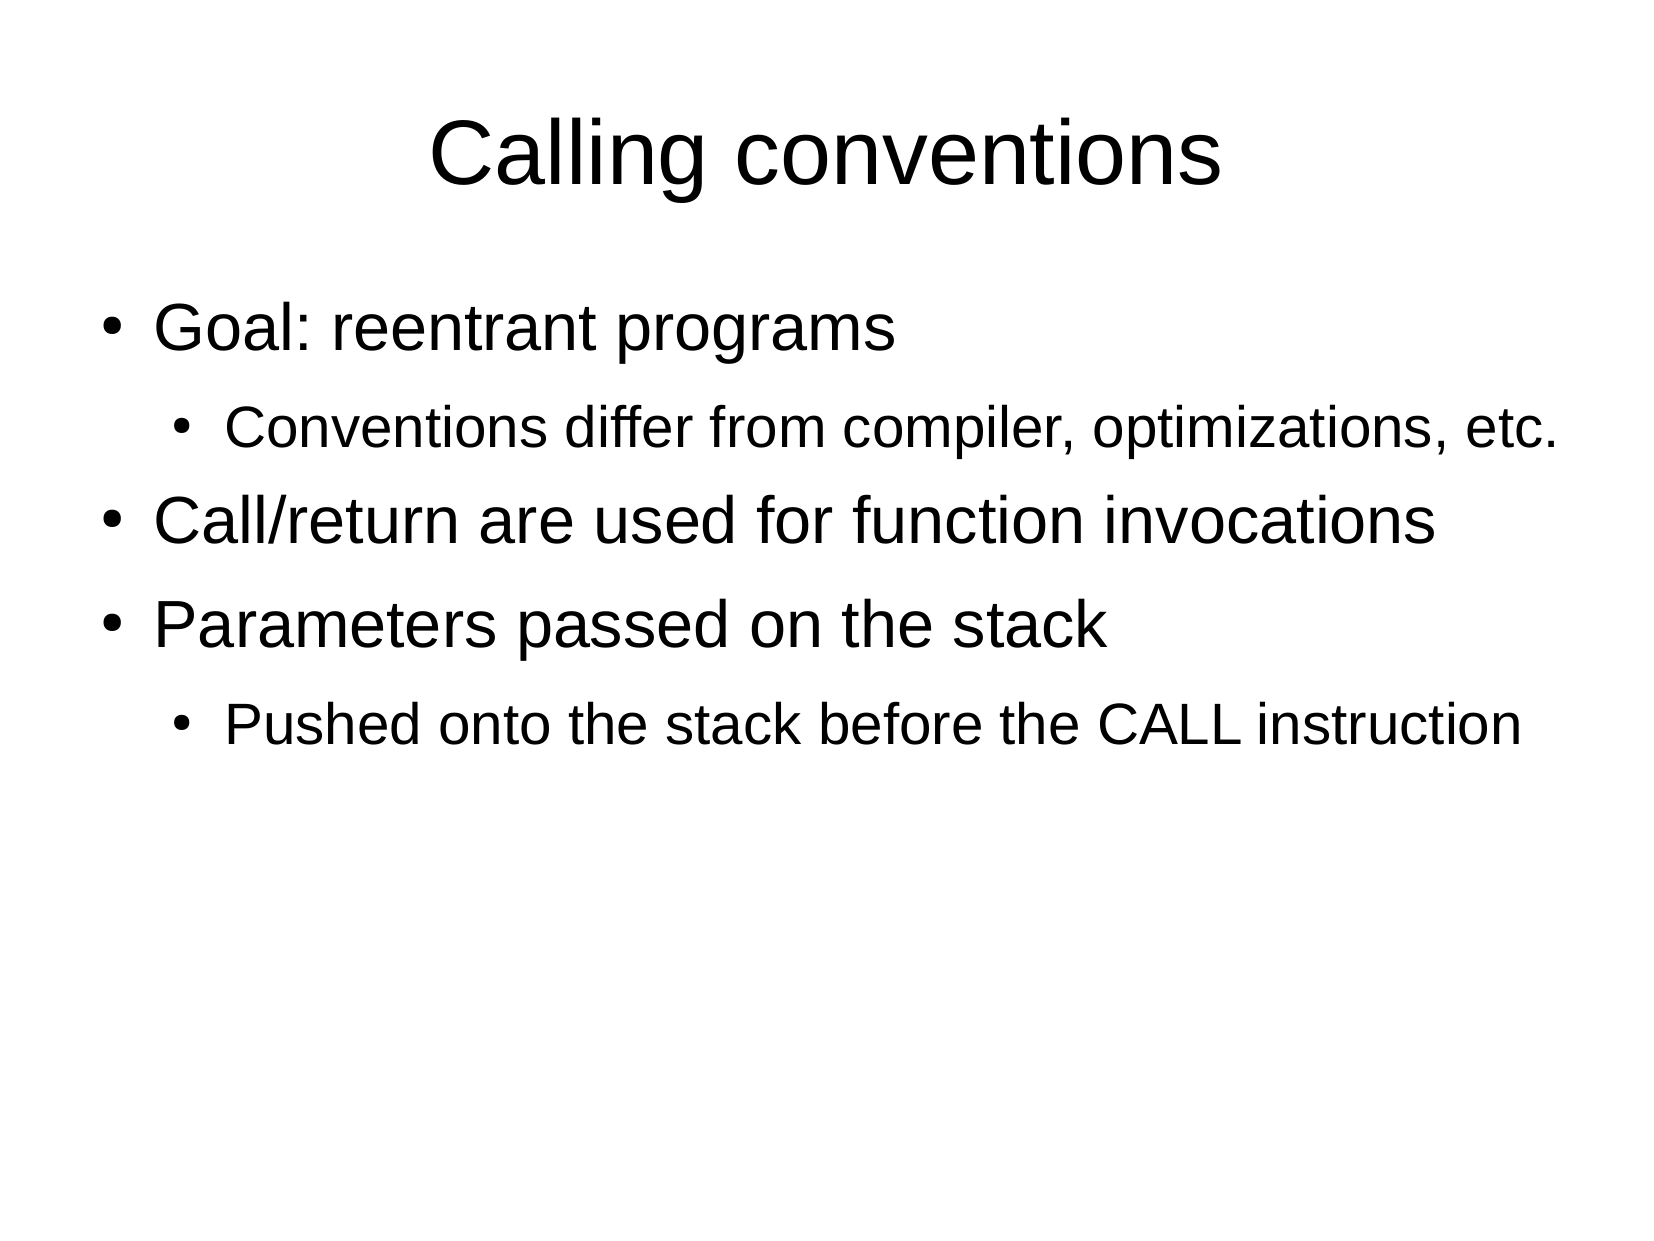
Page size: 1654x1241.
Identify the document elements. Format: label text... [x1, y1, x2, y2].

list Goal: reentrant programs Conventions differ from compiler, optimizations, etc. Call/return are used for function invocations Parameters passed on the stack Pushed onto the stack before the CALL instruction [82, 290, 1571, 1109]
title Calling conventions [82, 49, 1571, 257]
